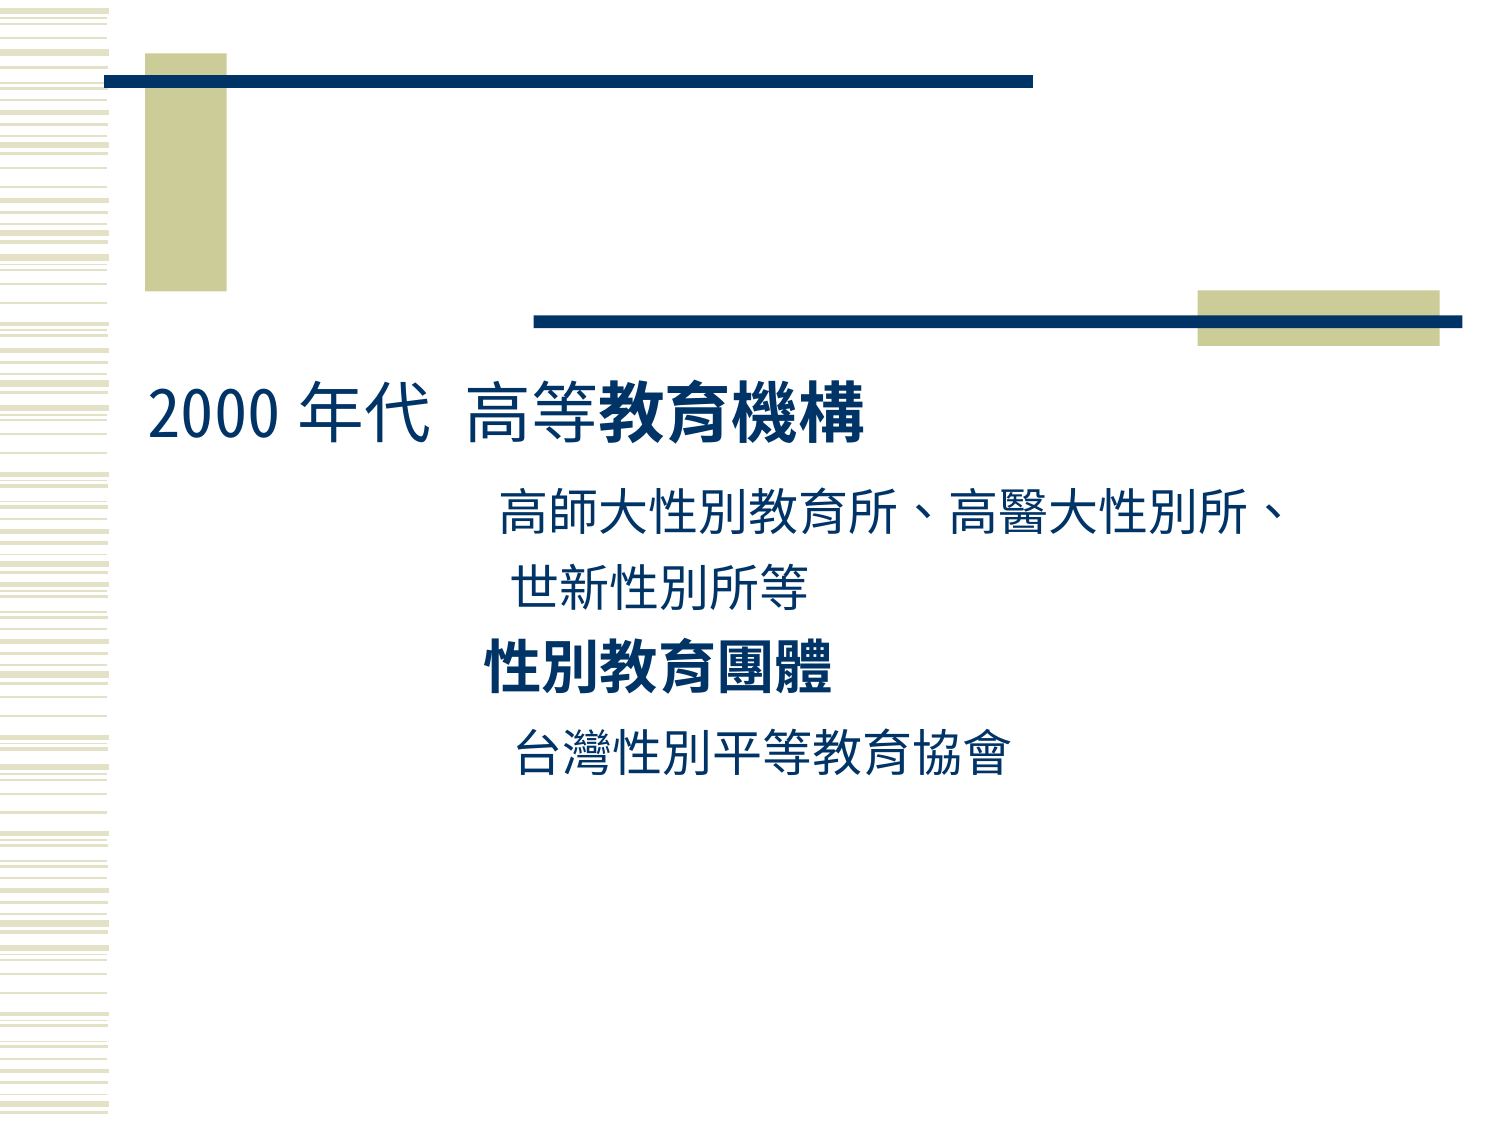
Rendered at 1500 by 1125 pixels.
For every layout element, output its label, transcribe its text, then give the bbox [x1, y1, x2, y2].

list 2000年代 高等教育機構 高師大性別教育所、高醫大性別所、 世新性別所等 性別教育團體 台灣性別平等教育協會 [132, 363, 1439, 1000]
